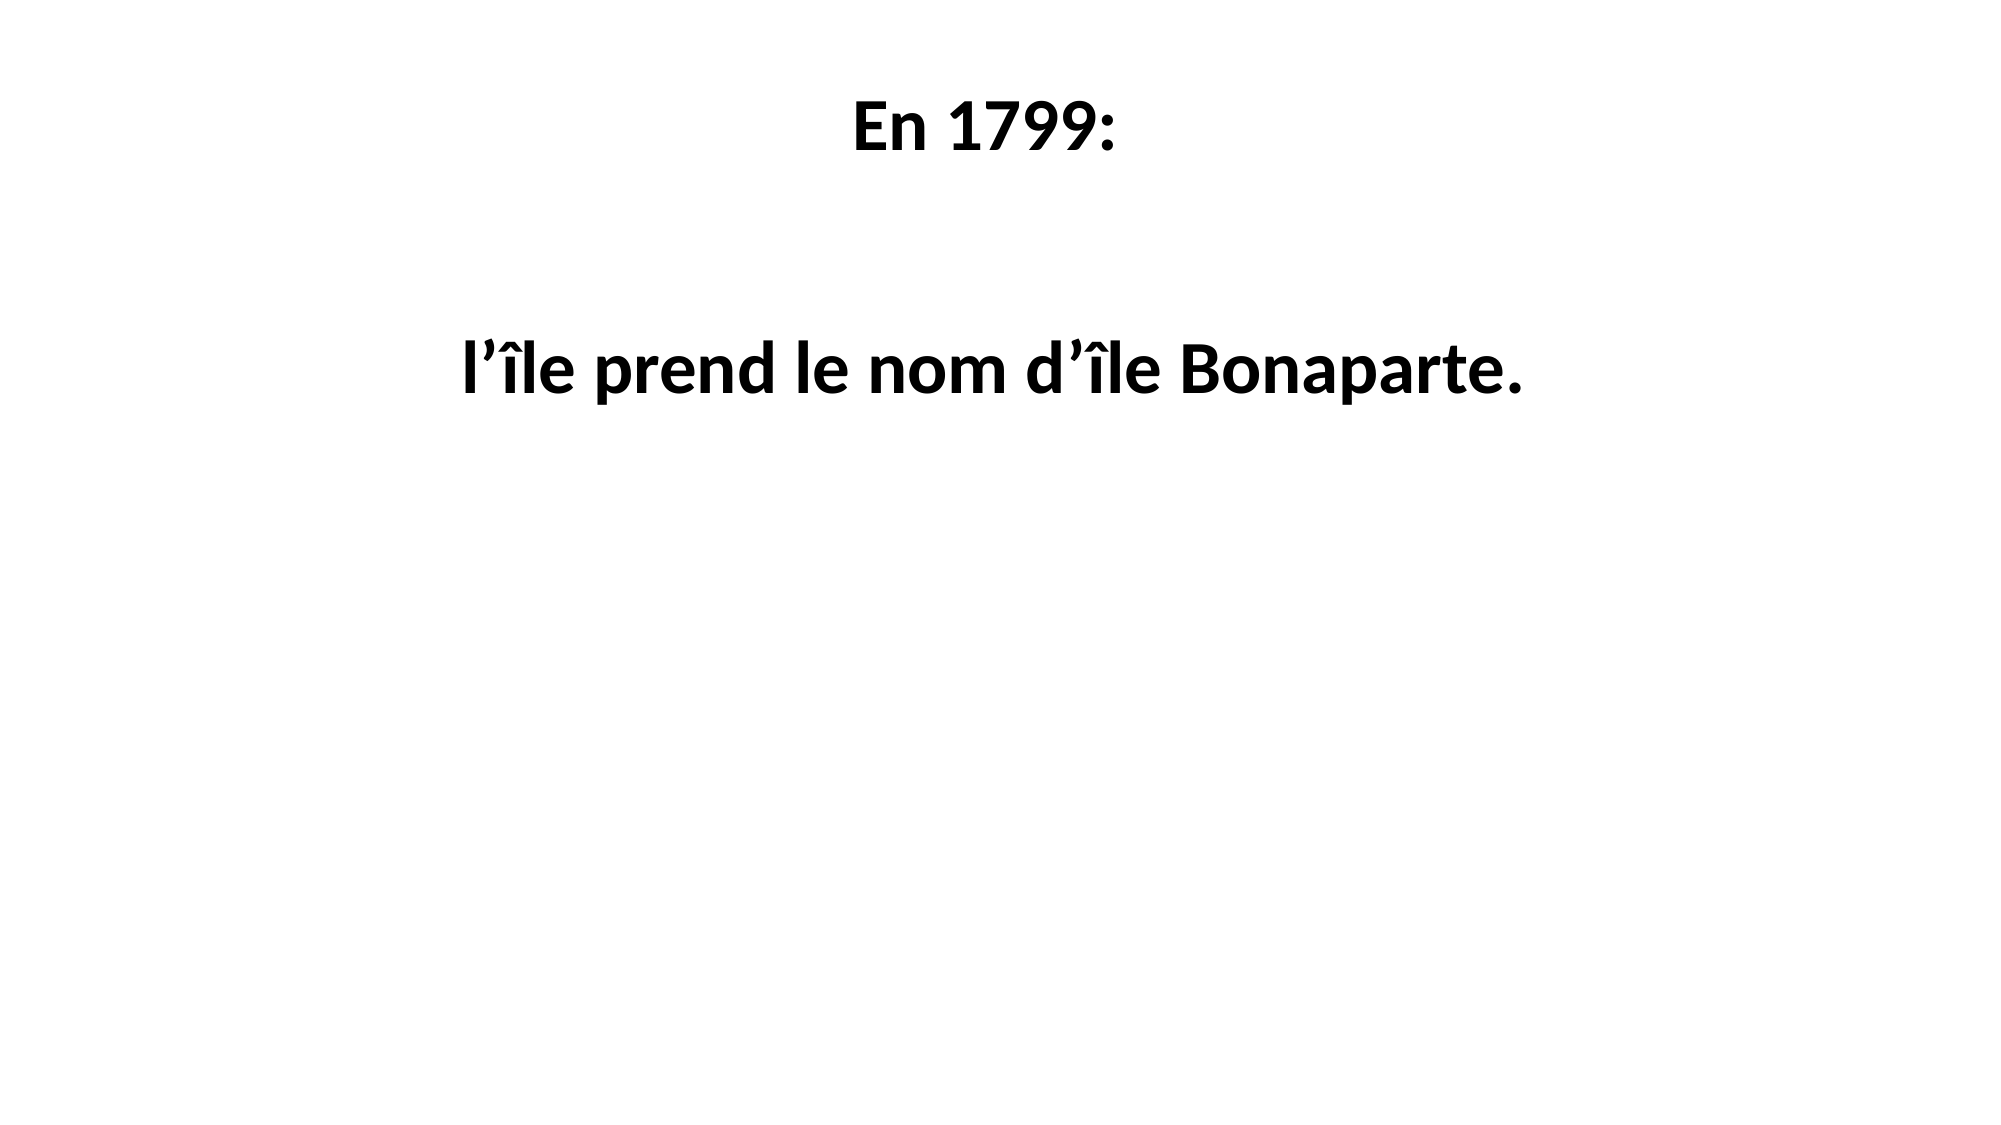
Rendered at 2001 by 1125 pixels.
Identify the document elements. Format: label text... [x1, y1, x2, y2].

text_box En 1799: l’île prend le nom d’île Bonaparte. [92, 86, 1879, 507]
